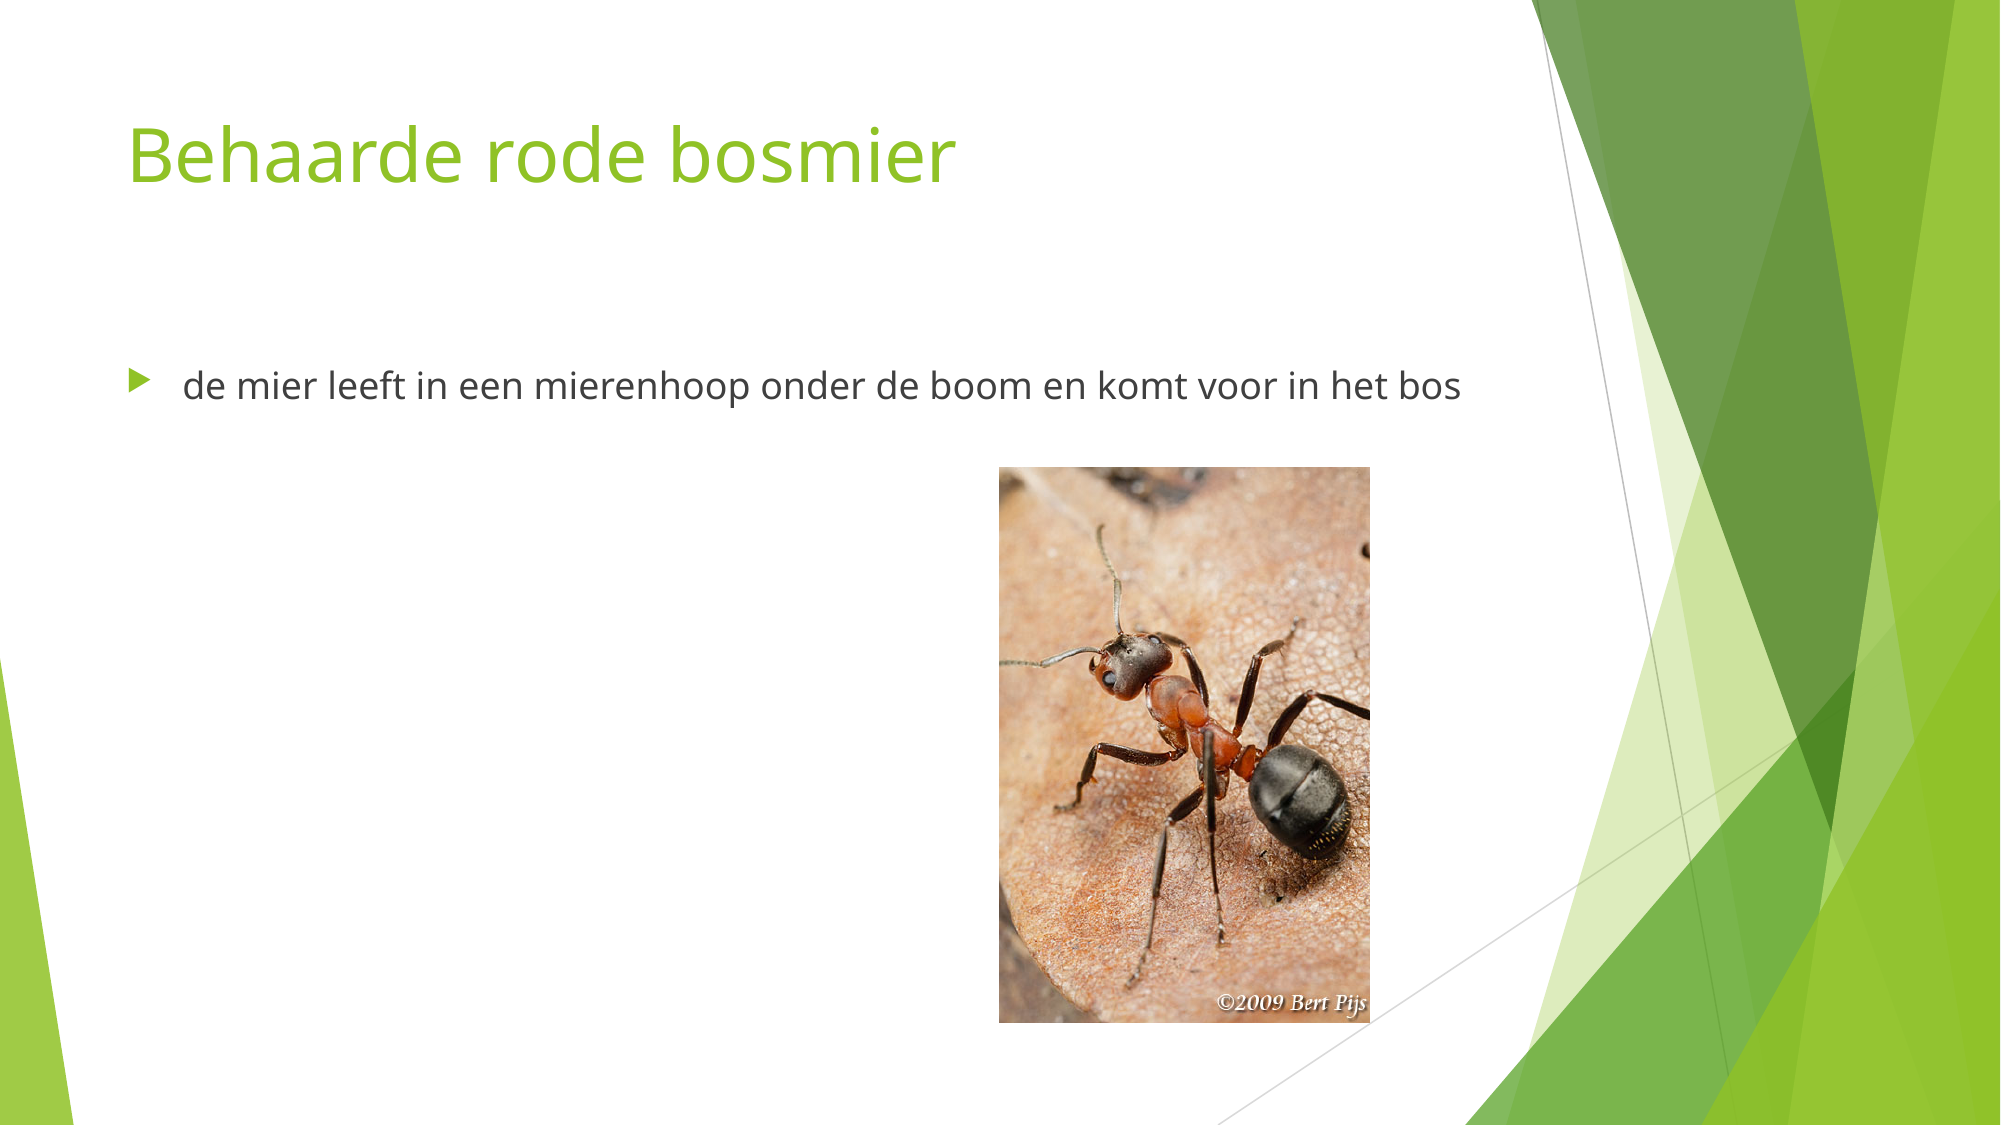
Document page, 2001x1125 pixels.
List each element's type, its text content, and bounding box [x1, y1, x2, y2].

picture [999, 468, 1370, 1023]
list de mier leeft in een mierenhoop onder de boom en komt voor in het bos [111, 354, 1522, 992]
title Behaarde rode bosmier [111, 99, 1522, 317]
